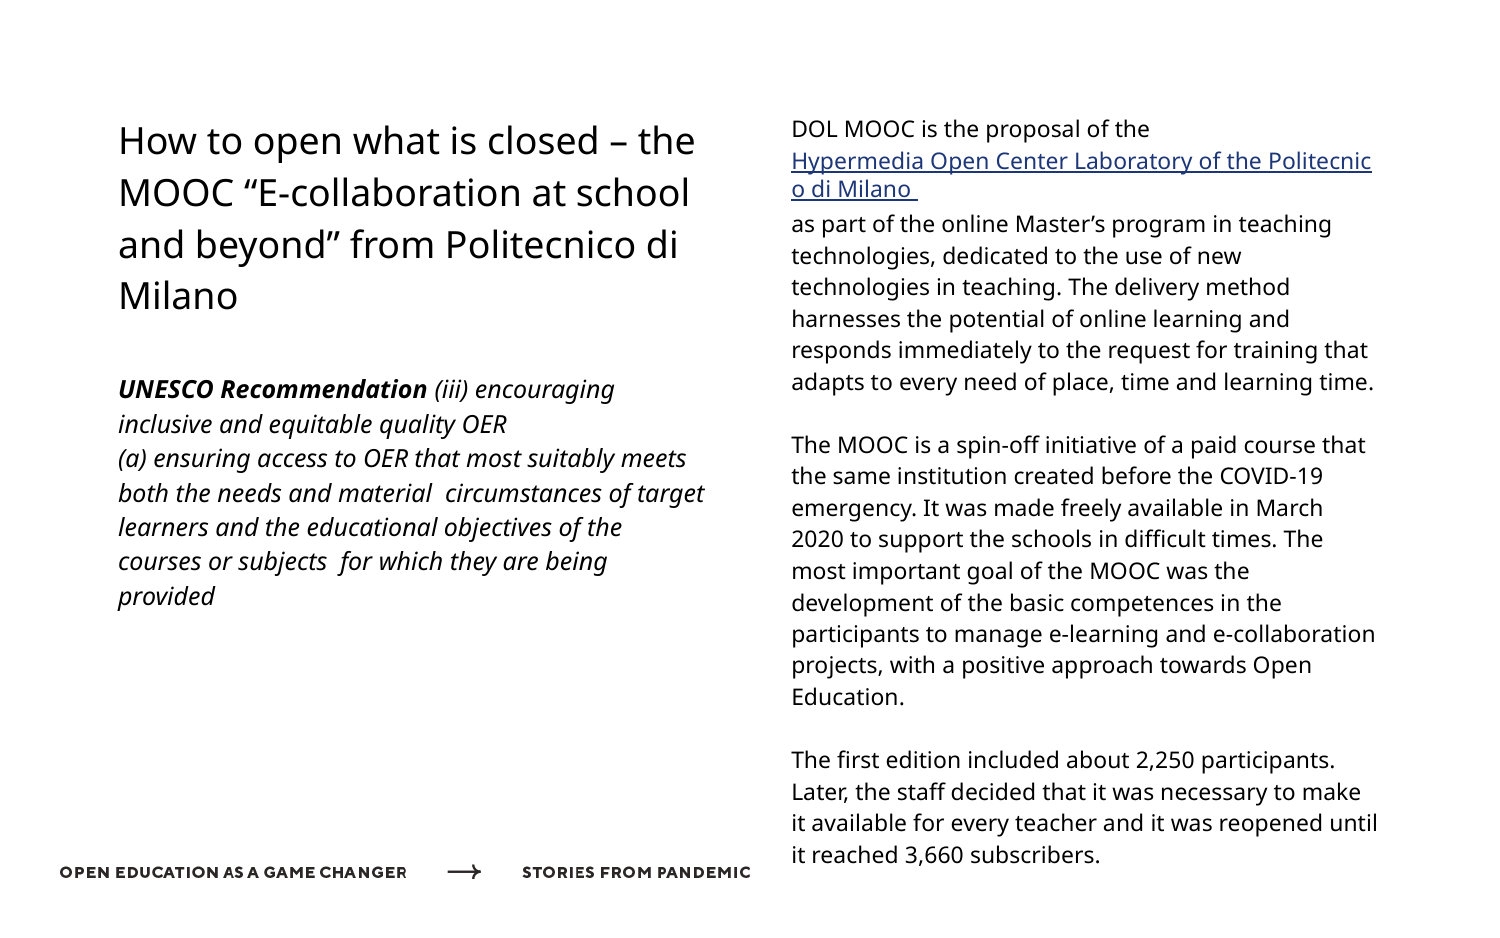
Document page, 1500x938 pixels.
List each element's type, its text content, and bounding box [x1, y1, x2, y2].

list DOL MOOC is the proposal of the Hypermedia Open Center Laboratory of the Politecnico di Milano as part of the online Master’s program in teaching technologies, dedicated to the use of new technologies in teaching. The delivery method harnesses the potential of online learning and responds immediately to the request for training that adapts to every need of place, time and learning time. The MOOC is a spin-off initiative of a paid course that the same institution created before the COVID-19 emergency. It was made freely available in March 2020 to support the schools in difficult times. The most important goal of the MOOC was the development of the basic competences in the participants to manage e-learning and e-collaboration projects, with a positive approach towards Open Education. The first edition included about 2,250 participants. Later, the staff decided that it was necessary to make it available for every teacher and it was reopened until it reached 3,660 subscribers. [791, 110, 1382, 770]
list How to open what is closed – the MOOC “E-collaboration at school and beyond” from Politecnico di Milano UNESCO Recommendation (iii) encouraging inclusive and equitable quality OER (a) ensuring access to OER that most suitably meets both the needs and material circumstances of target learners and the educational objectives of the courses or subjects for which they are being provided [118, 110, 709, 770]
picture [59, 799, 750, 879]
